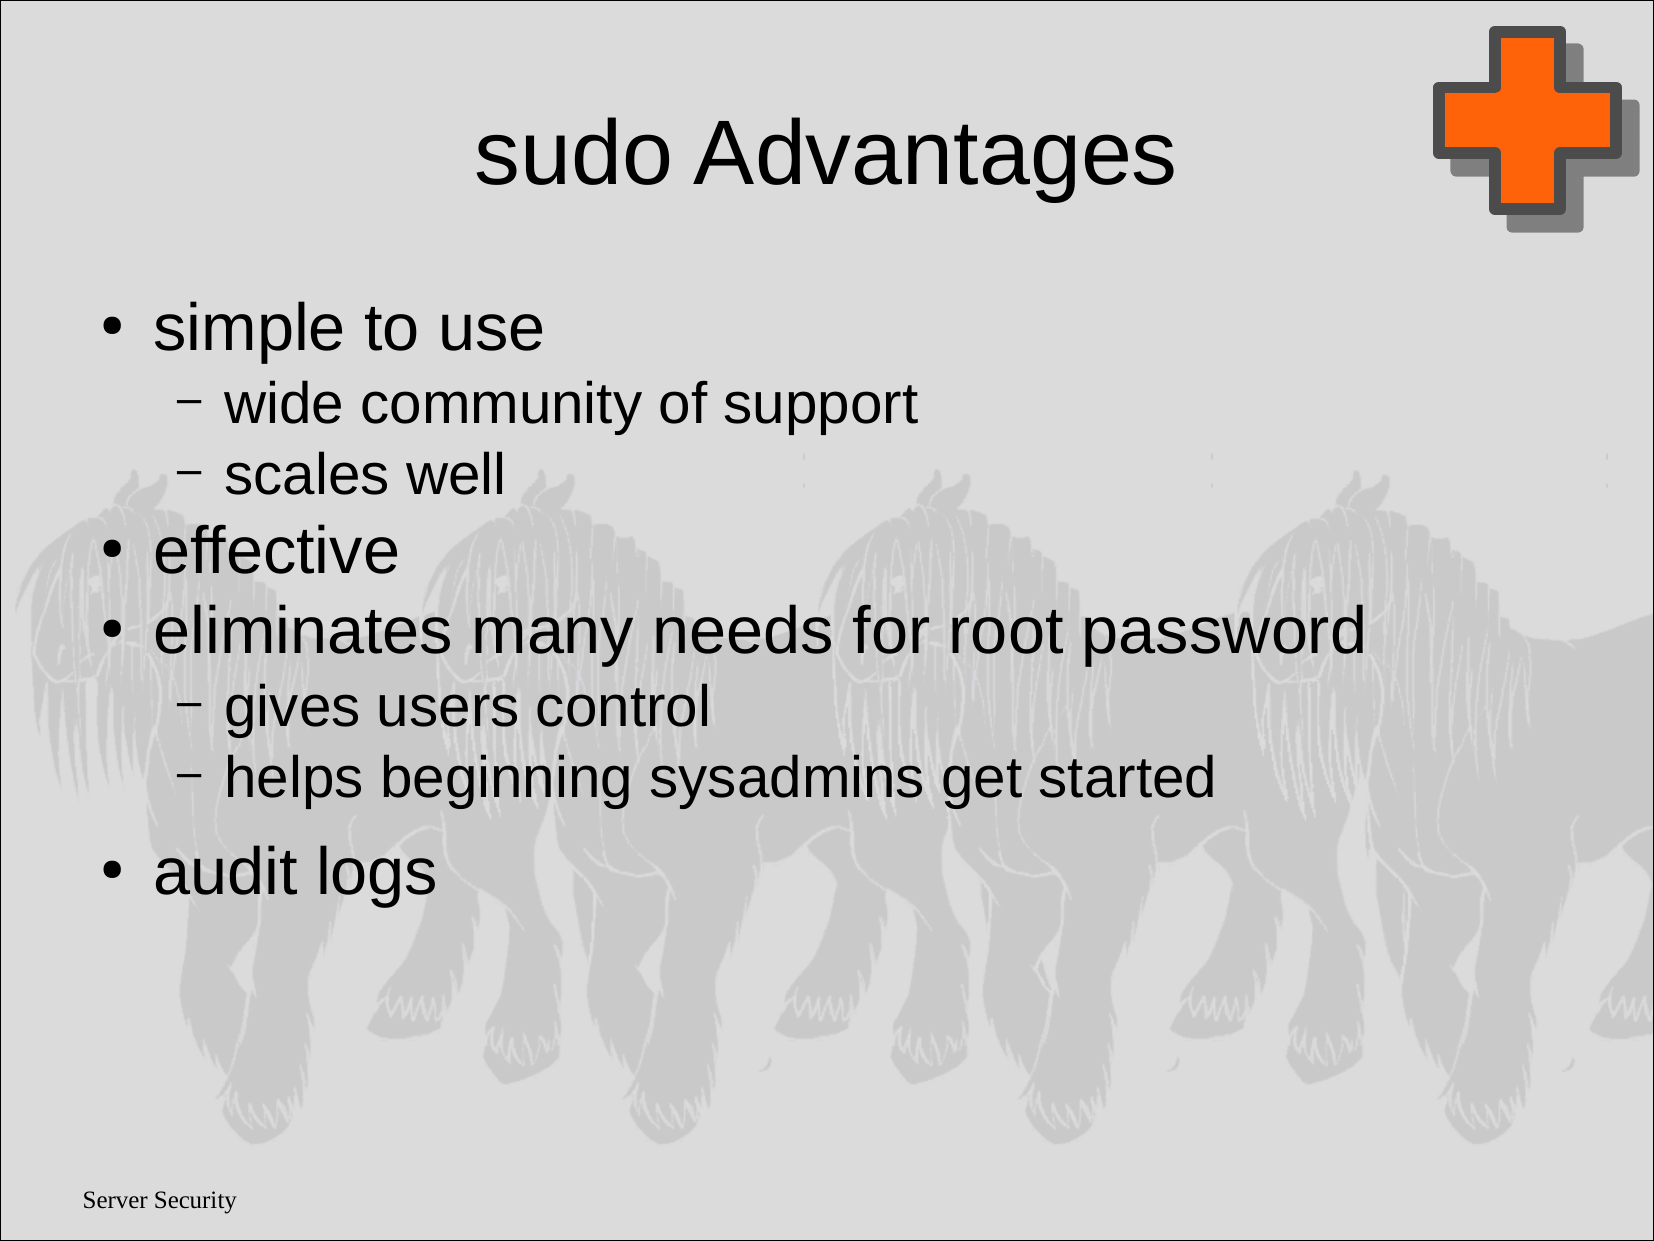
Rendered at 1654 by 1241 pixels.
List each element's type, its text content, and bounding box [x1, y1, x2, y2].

title sudo Advantages [82, 56, 1571, 250]
list simple to use wide community of support scales well effective eliminates many needs for root password gives users control helps beginning sysadmins get started audit logs [82, 290, 1571, 1094]
title sudo Advantages [1561, 56, 1571, 87]
text_box [1438, 31, 1617, 209]
